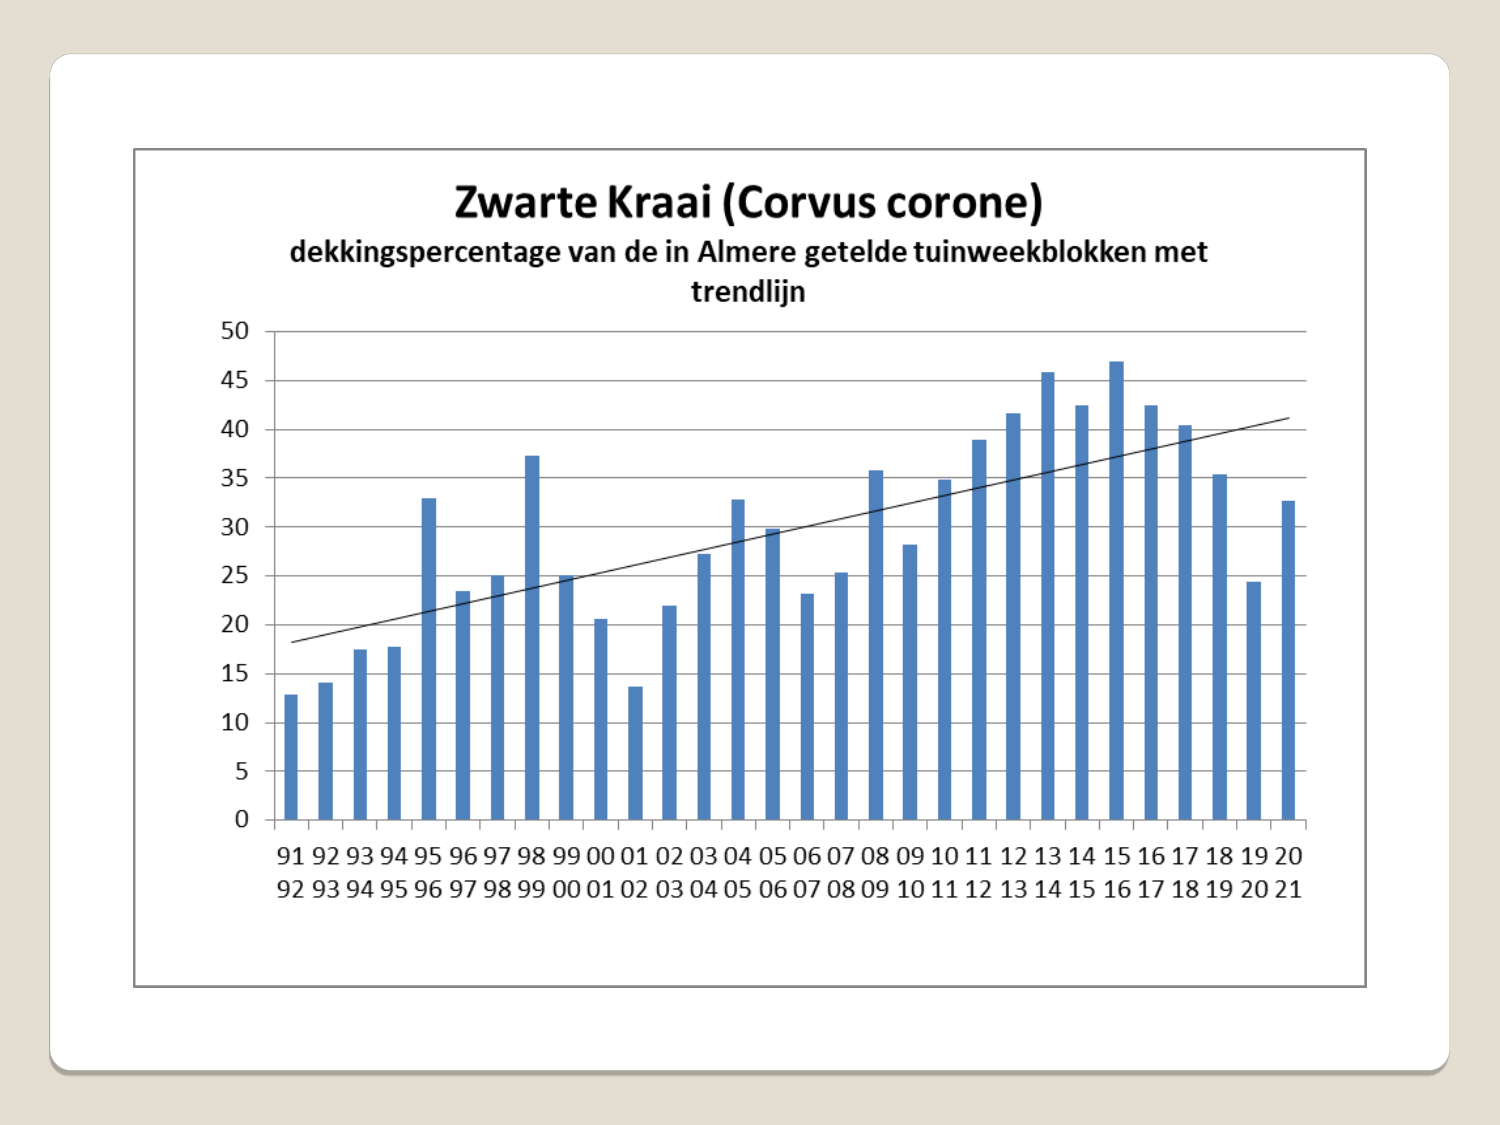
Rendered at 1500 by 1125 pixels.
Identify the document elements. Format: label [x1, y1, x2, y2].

picture [133, 149, 1367, 988]
